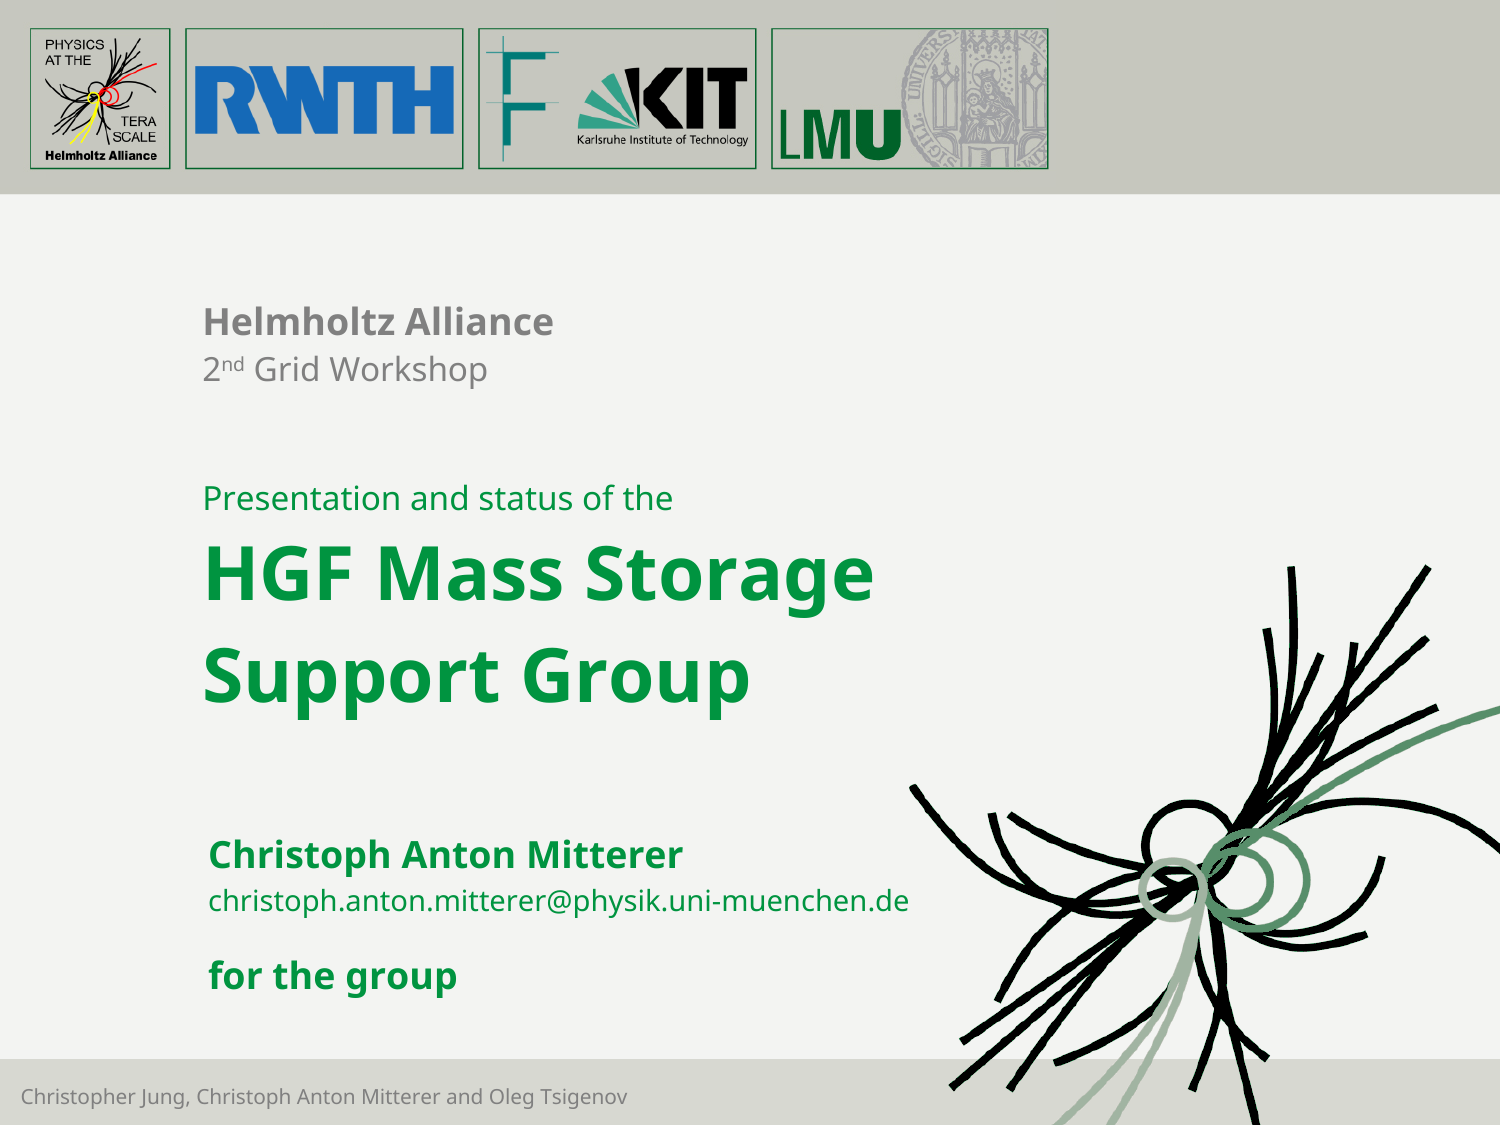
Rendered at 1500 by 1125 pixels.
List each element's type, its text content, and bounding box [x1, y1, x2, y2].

picture [0, 0, 1500, 1125]
text_box Presentation and status of the HGF Mass Storage Support Group [187, 467, 1188, 733]
text_box Christoph Anton Mitterer christoph.anton.mitterer@physik.uni-muenchen.de for the group [193, 821, 976, 1009]
text_box Christopher Jung, Christoph Anton Mitterer and Oleg Tsigenov [5, 1074, 676, 1119]
text_box Helmholtz Alliance 2nd Grid Workshop [187, 287, 1201, 400]
